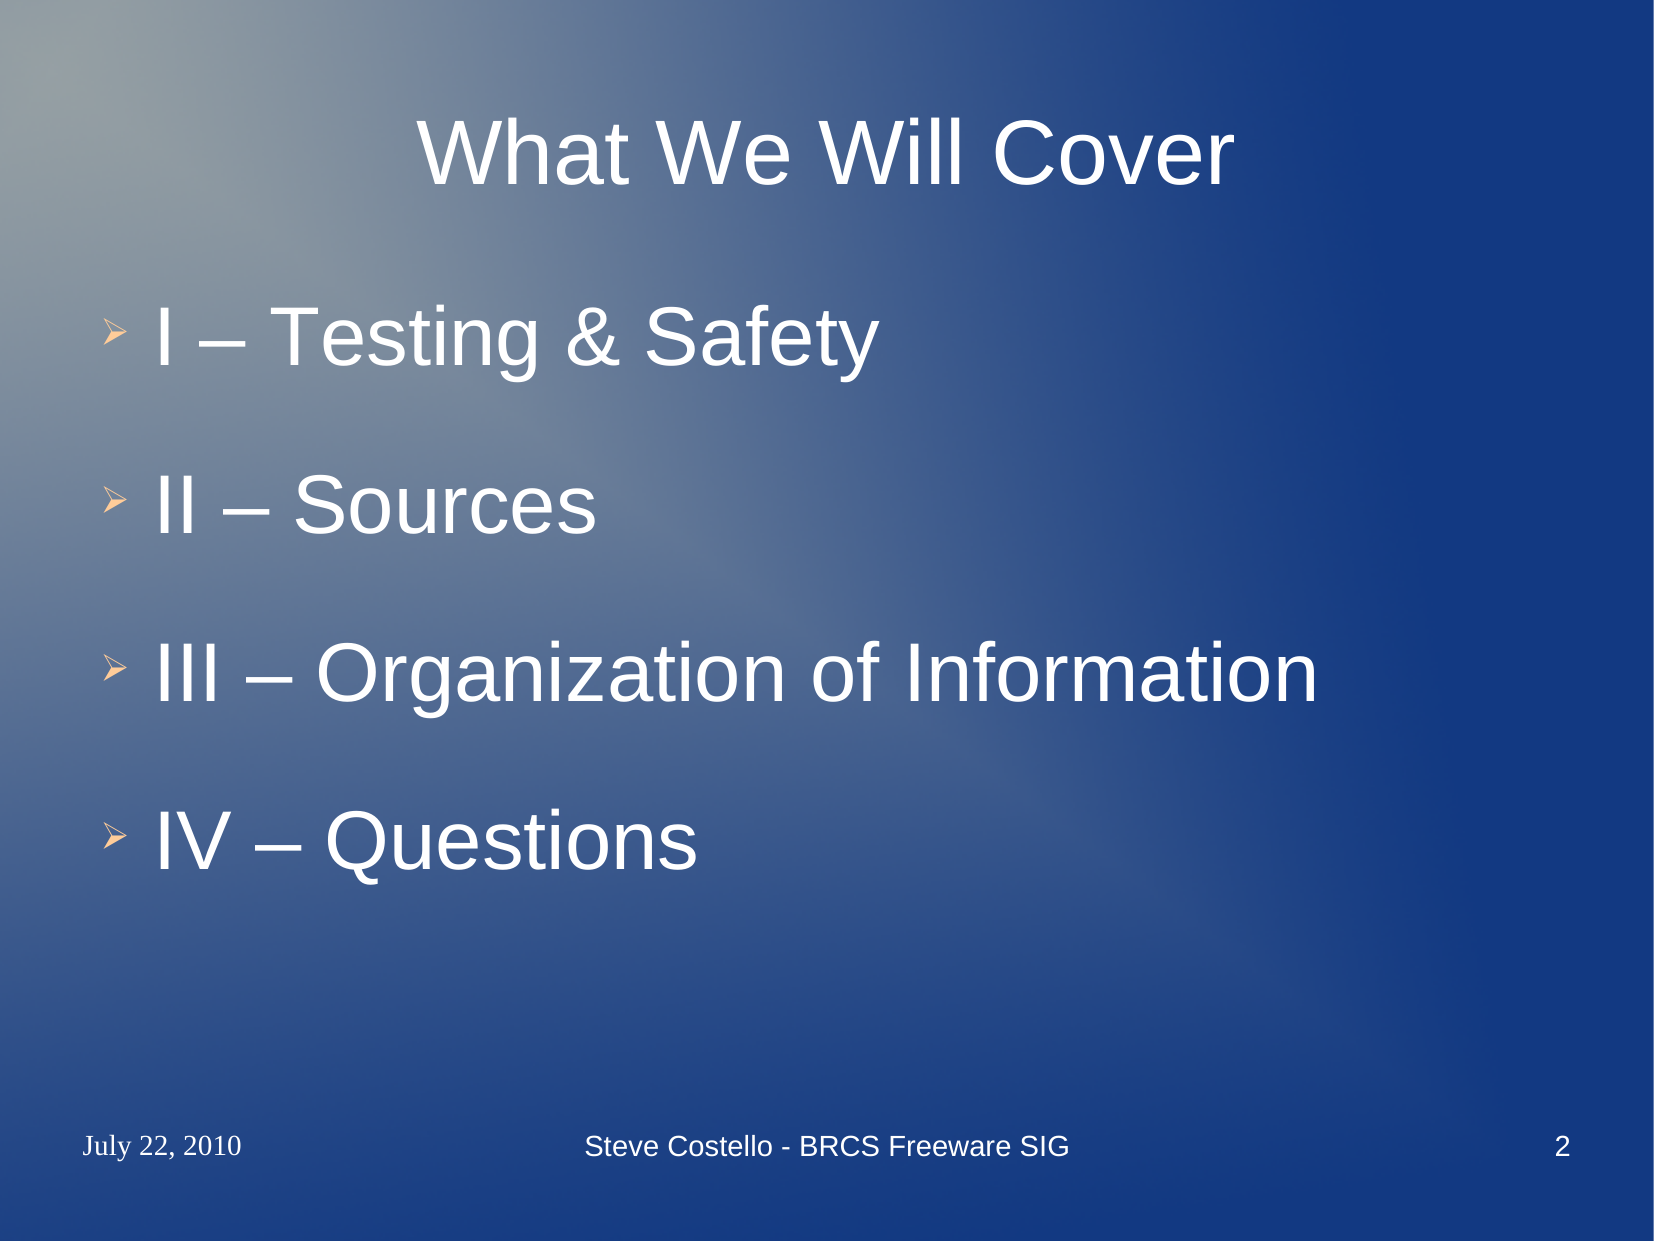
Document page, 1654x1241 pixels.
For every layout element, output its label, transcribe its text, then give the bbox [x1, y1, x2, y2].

title What We Will Cover [82, 49, 1571, 257]
picture [0, 0, 1654, 1241]
list I – Testing & Safety II – Sources III – Organization of Information IV – Questions [82, 290, 1571, 1109]
